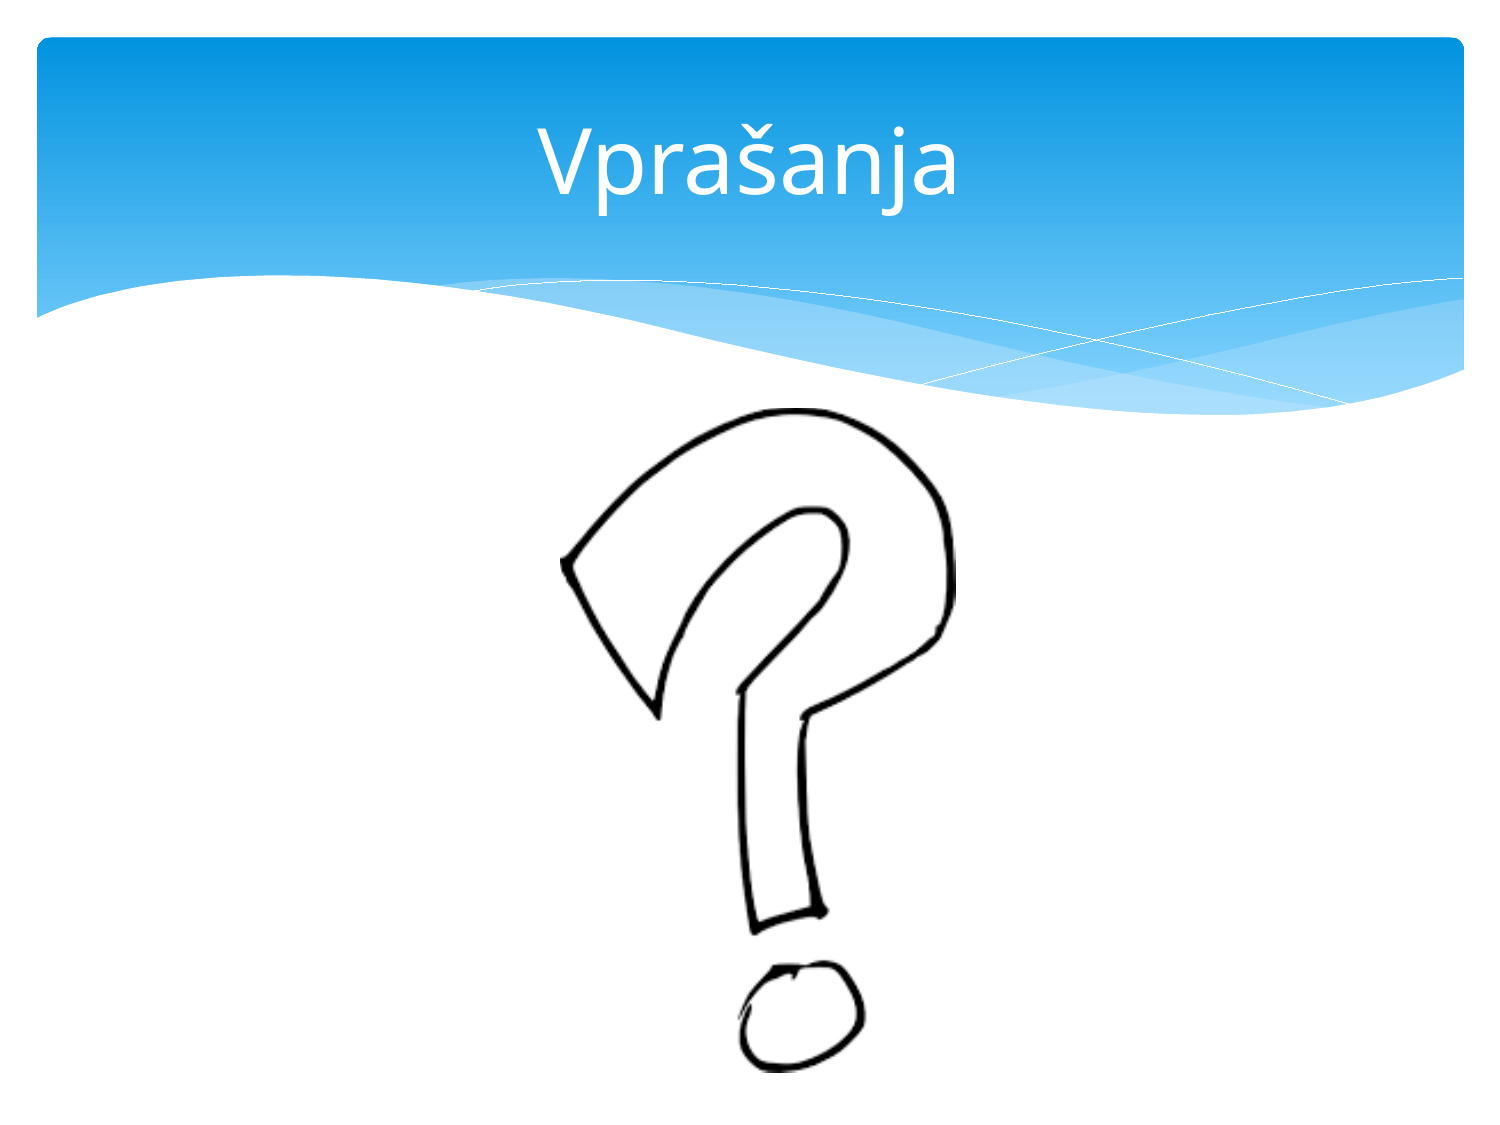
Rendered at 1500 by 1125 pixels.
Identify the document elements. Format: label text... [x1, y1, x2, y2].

picture [560, 408, 956, 1073]
title Vprašanja [75, 55, 1425, 261]
